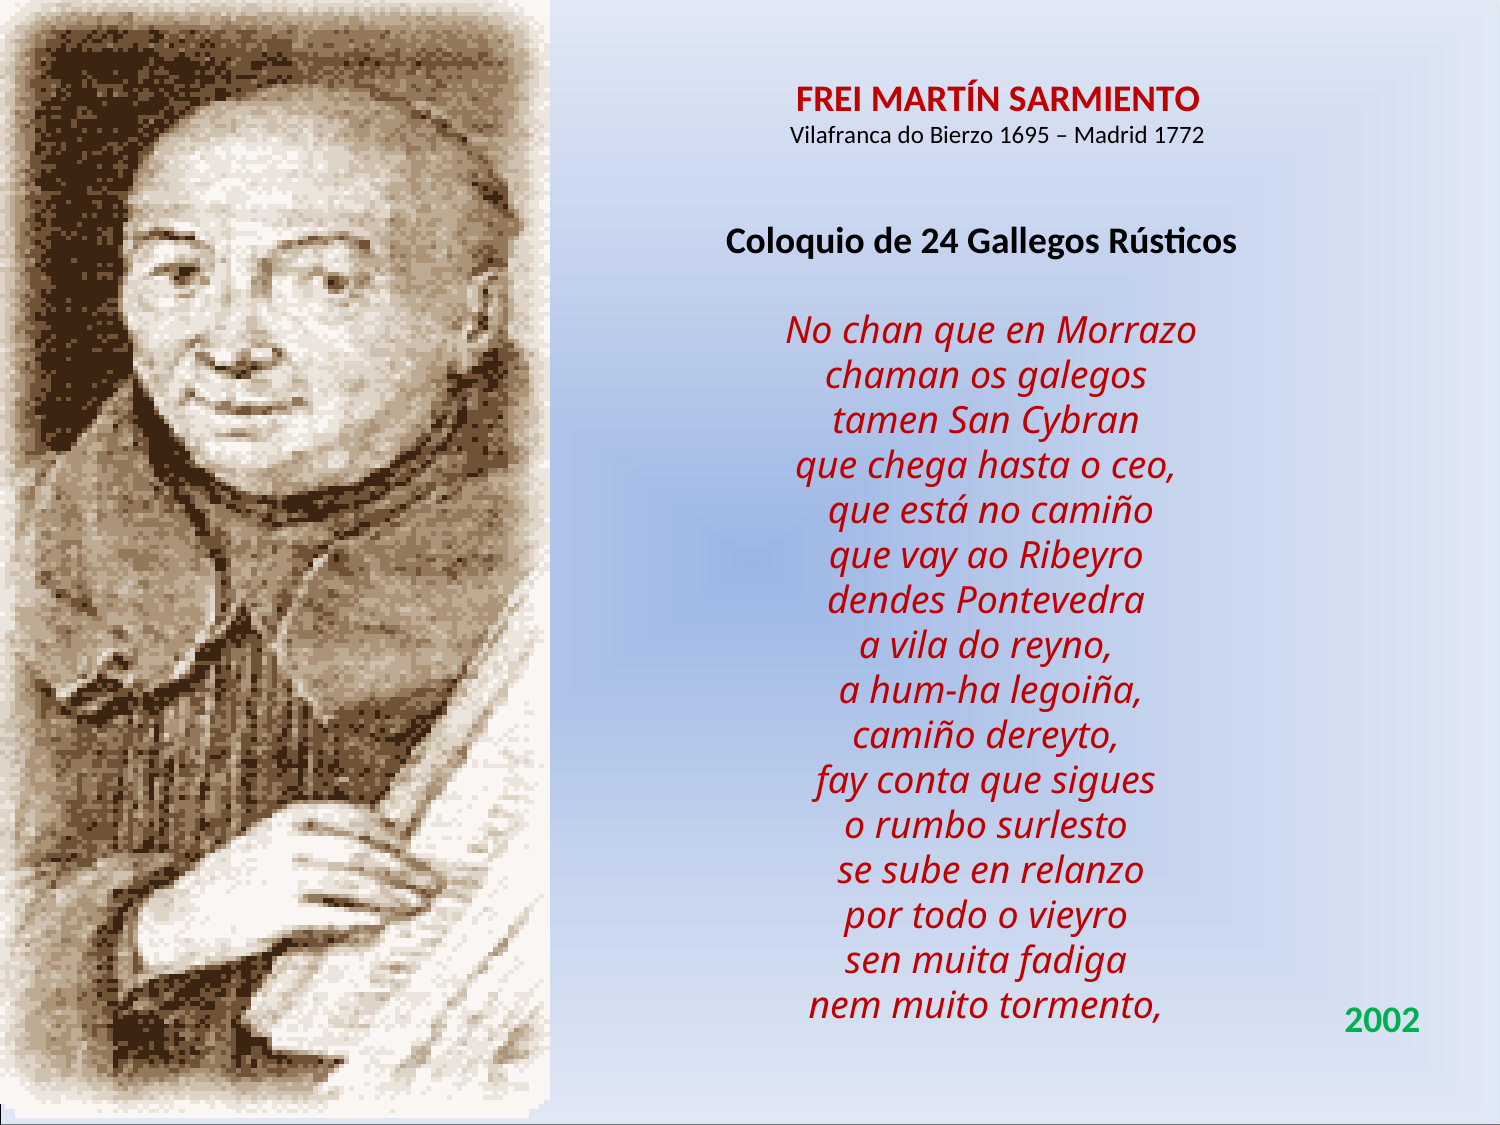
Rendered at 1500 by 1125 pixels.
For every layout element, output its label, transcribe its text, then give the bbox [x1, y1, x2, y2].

text_box FREI MARTÍN SARMIENTO Vilafranca do Bierzo 1695 – Madrid 1772 [773, 66, 1223, 157]
picture [0, 0, 1500, 1125]
text_box 2002 [1329, 987, 1436, 1049]
text_box Coloquio de 24 Gallegos Rústicos No chan que en Morrazo chaman os galegos tamen San Cybran que chega hasta o ceo, que está no camiño que vay ao Ribeyro dendes Pontevedra a vila do reyno, a hum-ha legoiña, camiño dereyto, fay conta que sigues o rumbo surlesto se sube en relanzo por todo o vieyro sen muita fadiga nem muito tormento, [572, 207, 1400, 1034]
